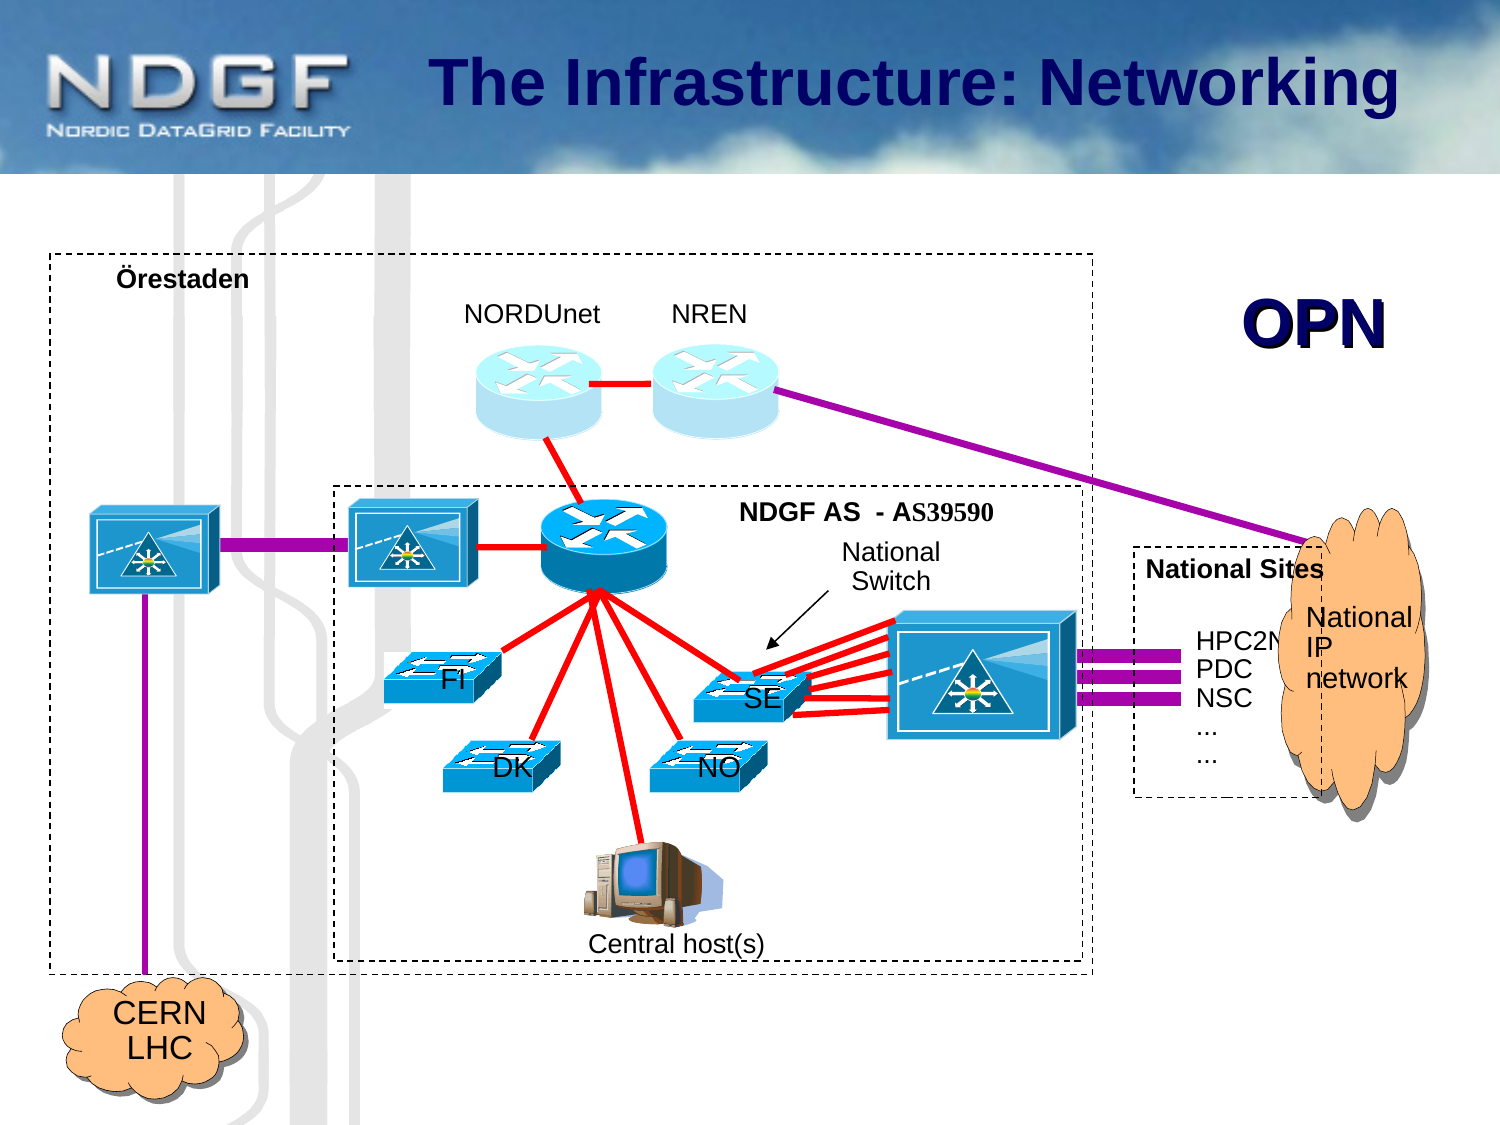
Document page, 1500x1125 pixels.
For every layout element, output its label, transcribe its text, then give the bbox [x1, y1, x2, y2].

text_box SE [693, 671, 817, 728]
picture [563, 529, 600, 547]
text_box [142, 595, 148, 975]
text_box NREN [656, 292, 763, 337]
picture [886, 609, 1078, 741]
text_box [1078, 649, 1180, 663]
text_box NORDUnet [449, 292, 623, 337]
text_box National Sites [1130, 548, 1340, 593]
text_box [1078, 670, 1180, 684]
picture [606, 531, 644, 547]
text_box OPN [1151, 206, 1477, 443]
text_box [221, 538, 347, 552]
picture [652, 343, 783, 443]
text_box NO [649, 740, 773, 798]
text_box National Switch [826, 535, 956, 604]
text_box DK [442, 740, 566, 798]
picture [1275, 500, 1433, 834]
text_box FI [383, 652, 507, 709]
text_box NDGF AS - AS39590 [724, 490, 1016, 535]
picture [565, 508, 603, 524]
text_box Central host(s)‏ [573, 917, 781, 968]
title The Infrastructure: Networking [372, 0, 1459, 168]
text_box HPC2N PDC NSC ... ... [1180, 620, 1275, 778]
text_box CERN LHC [97, 989, 222, 1075]
text_box National IP network [1291, 594, 1435, 703]
picture [607, 508, 645, 525]
text_box Örestaden [101, 258, 265, 303]
picture [0, 0, 1500, 1125]
text_box [773, 386, 1275, 537]
text_box [1078, 692, 1180, 706]
picture [613, 499, 671, 599]
